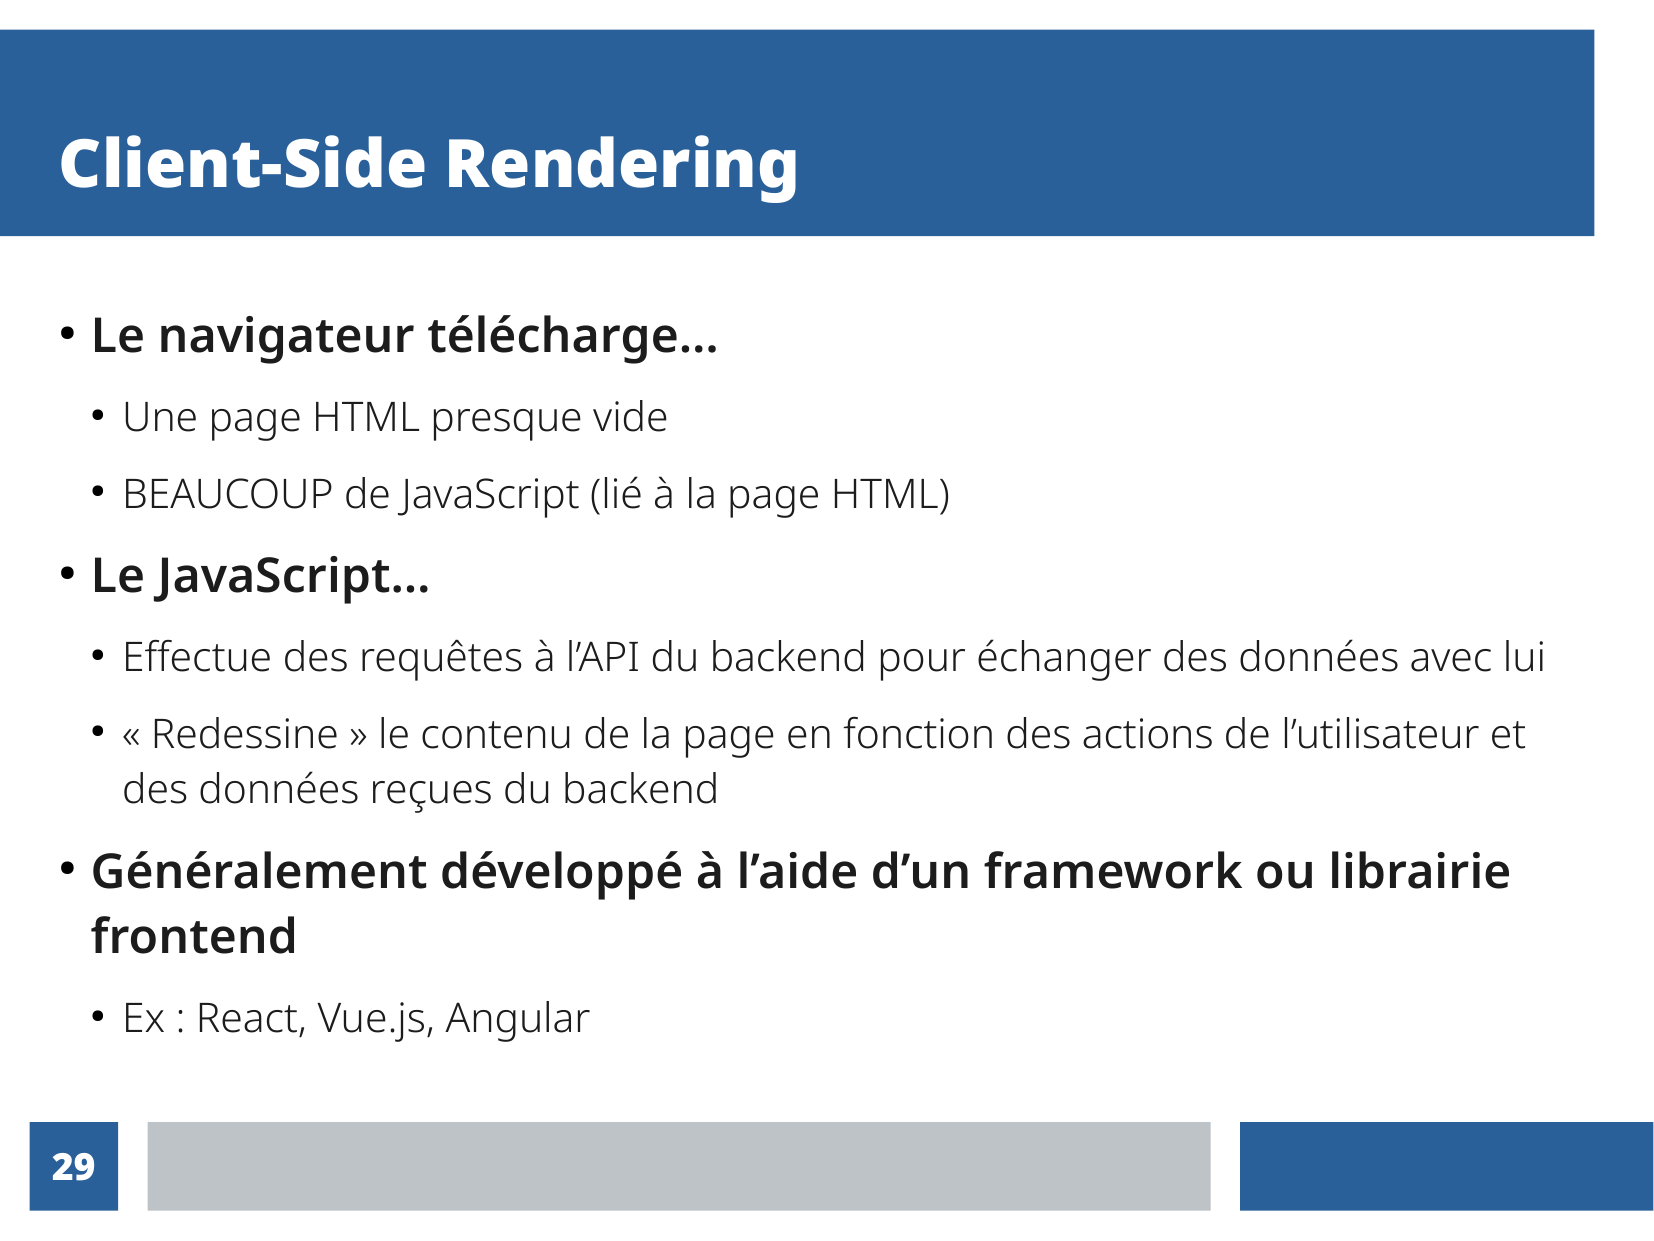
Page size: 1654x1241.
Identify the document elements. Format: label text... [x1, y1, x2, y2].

list Le navigateur télécharge… Une page HTML presque vide BEAUCOUP de JavaScript (lié à la page HTML) Le JavaScript… Effectue des requêtes à l’API du backend pour échanger des données avec lui « Redessine » le contenu de la page en fonction des actions de l’utilisateur et des données reçues du backend Généralement développé à l’aide d’un framework ou librairie frontend Ex : React, Vue.js, Angular [59, 301, 1565, 1069]
title Client-Side Rendering [59, 59, 1595, 207]
